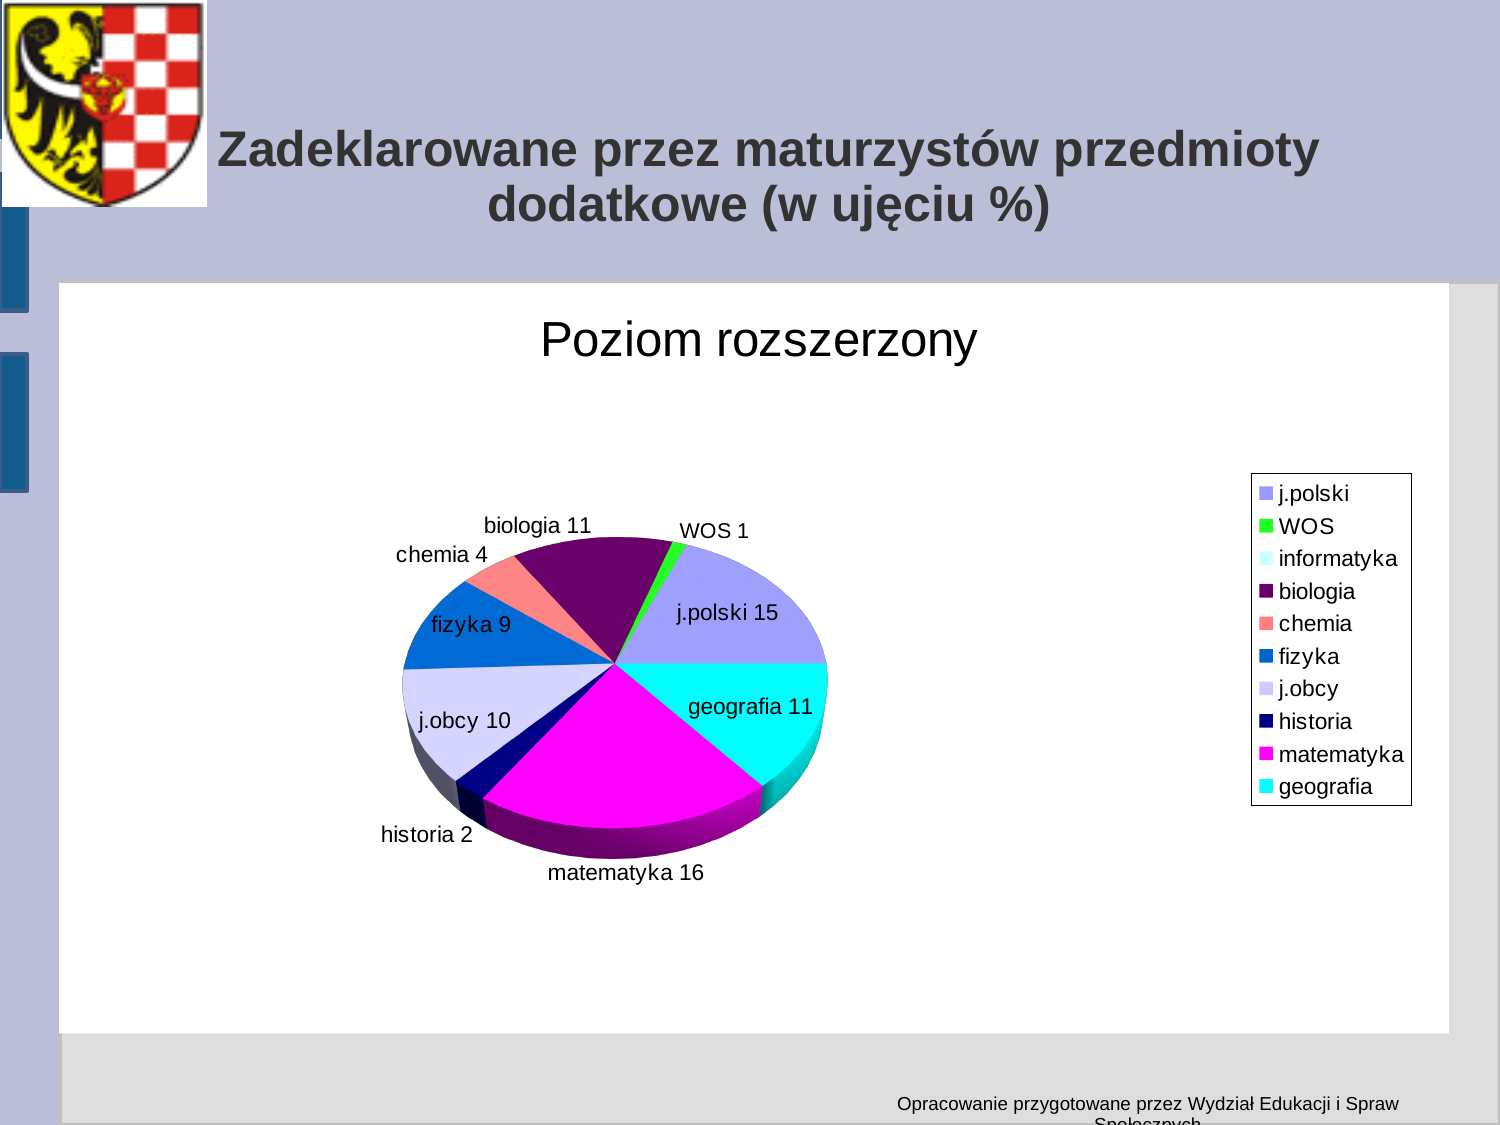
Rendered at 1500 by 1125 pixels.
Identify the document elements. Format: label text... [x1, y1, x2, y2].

chart [59, 283, 1449, 1034]
title Zadeklarowane przez maturzystów przedmioty dodatkowe (w ujęciu %) [147, 82, 1392, 271]
text_box Opracowanie przygotowane przez Wydział Edukacji i Spraw Społecznych [826, 1086, 1469, 1123]
picture [2, 0, 207, 207]
